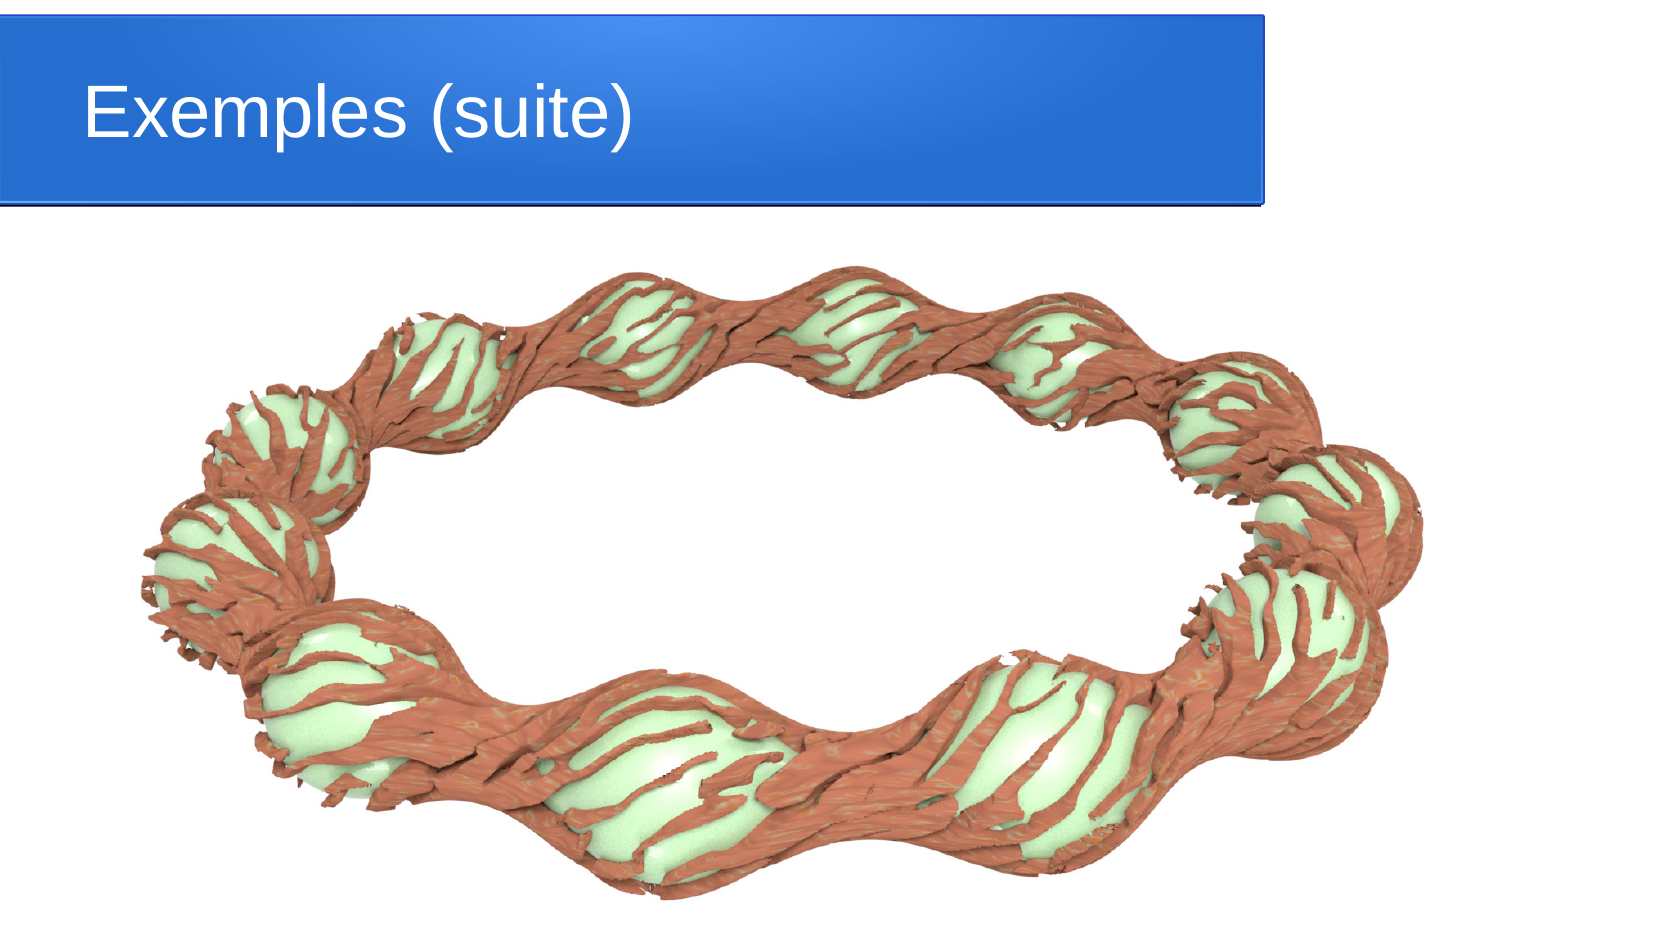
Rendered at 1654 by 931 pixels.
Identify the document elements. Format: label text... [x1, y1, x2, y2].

title Exemples (suite) [82, 35, 1235, 189]
picture [128, 259, 1430, 905]
